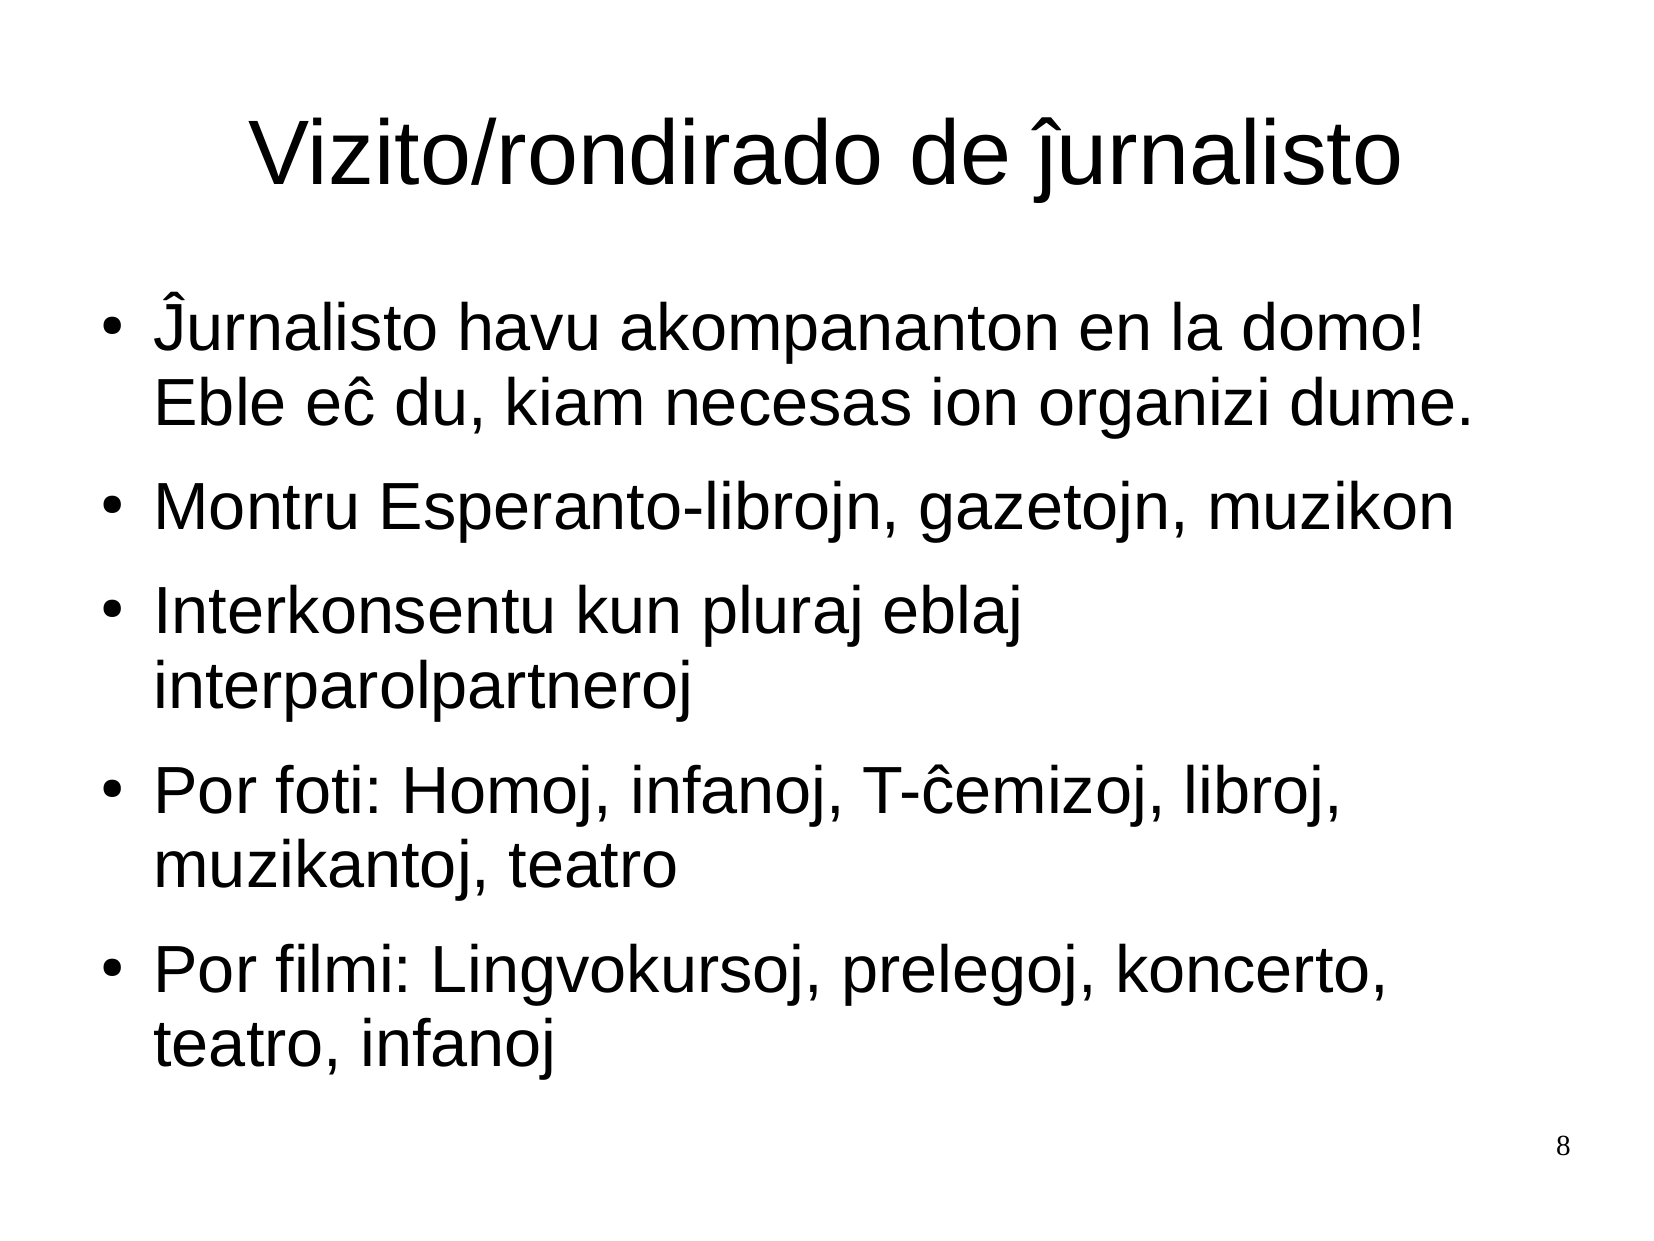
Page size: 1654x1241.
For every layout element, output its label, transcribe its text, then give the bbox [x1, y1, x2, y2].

list Ĵurnalisto havu akompananton en la domo! Eble eĉ du, kiam necesas ion organizi dume. Montru Esperanto-librojn, gazetojn, muzikon Interkonsentu kun pluraj eblaj interparolpartneroj Por foti: Homoj, infanoj, T-ĉemizoj, libroj, muzikantoj, teatro Por filmi: Lingvokursoj, prelegoj, koncerto, teatro, infanoj [82, 290, 1571, 1082]
title Vizito/rondirado de ĵurnalisto [82, 49, 1571, 257]
